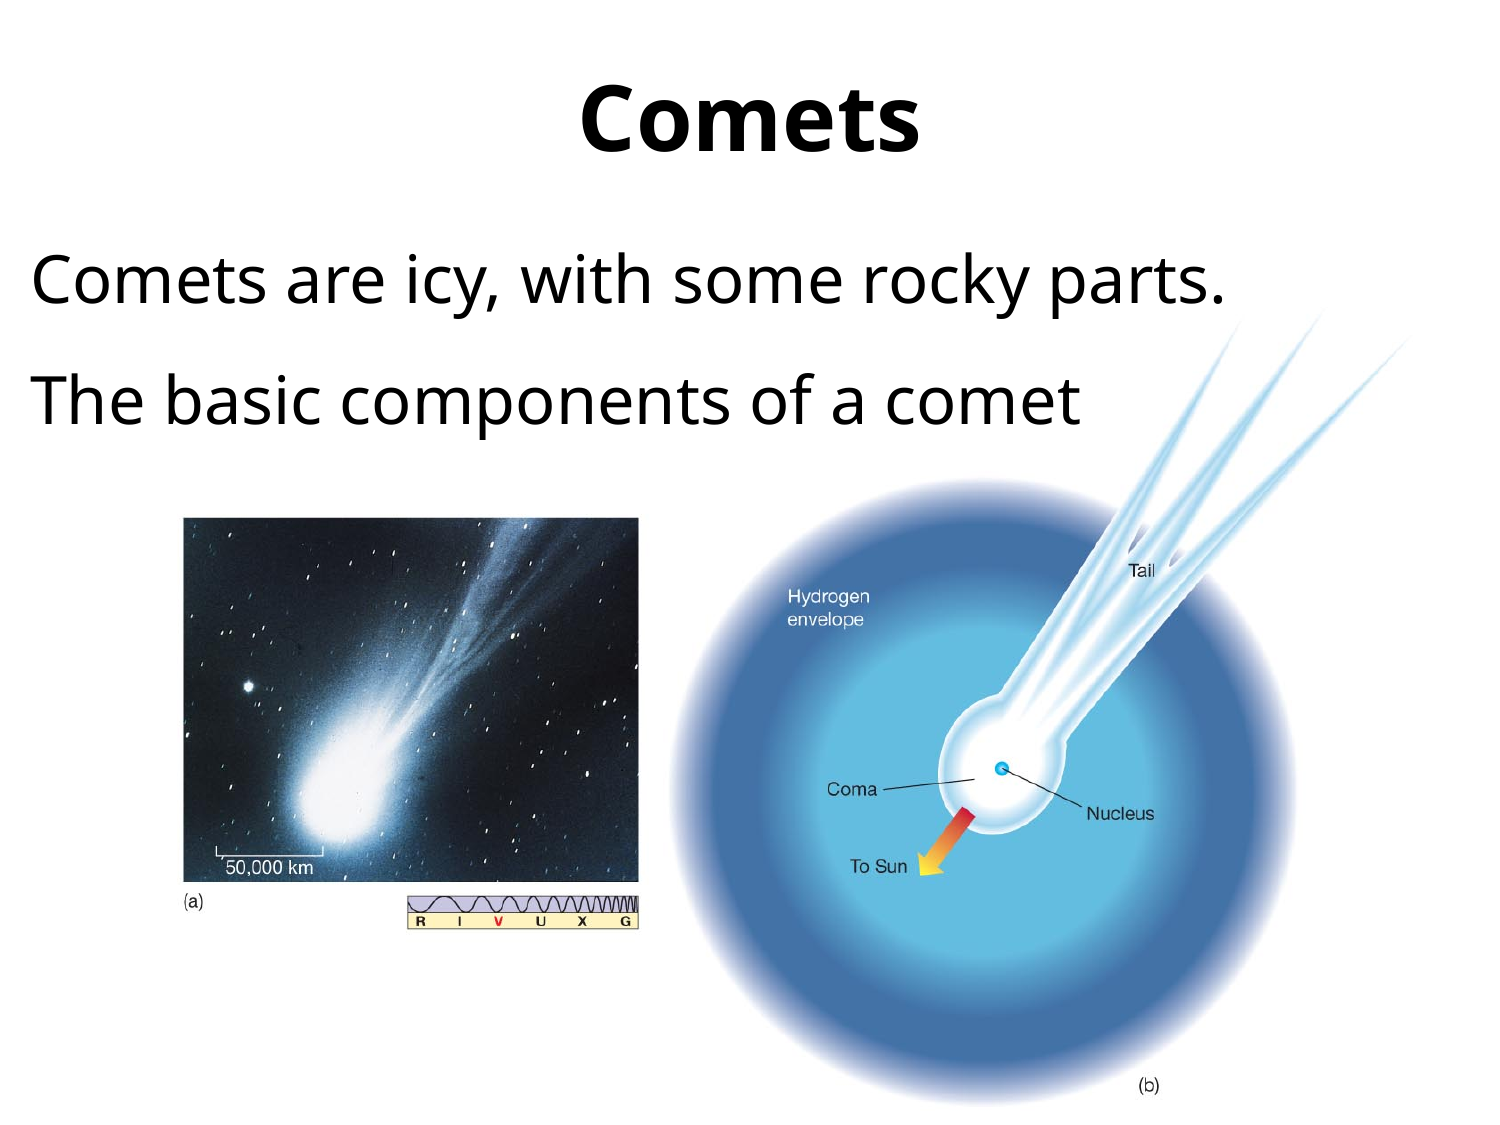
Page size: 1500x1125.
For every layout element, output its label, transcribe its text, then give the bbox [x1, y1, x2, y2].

title Comets [30, 62, 1471, 170]
picture [177, 885, 1429, 1111]
list Comets are icy, with some rocky parts. The basic components of a comet [30, 232, 1471, 885]
